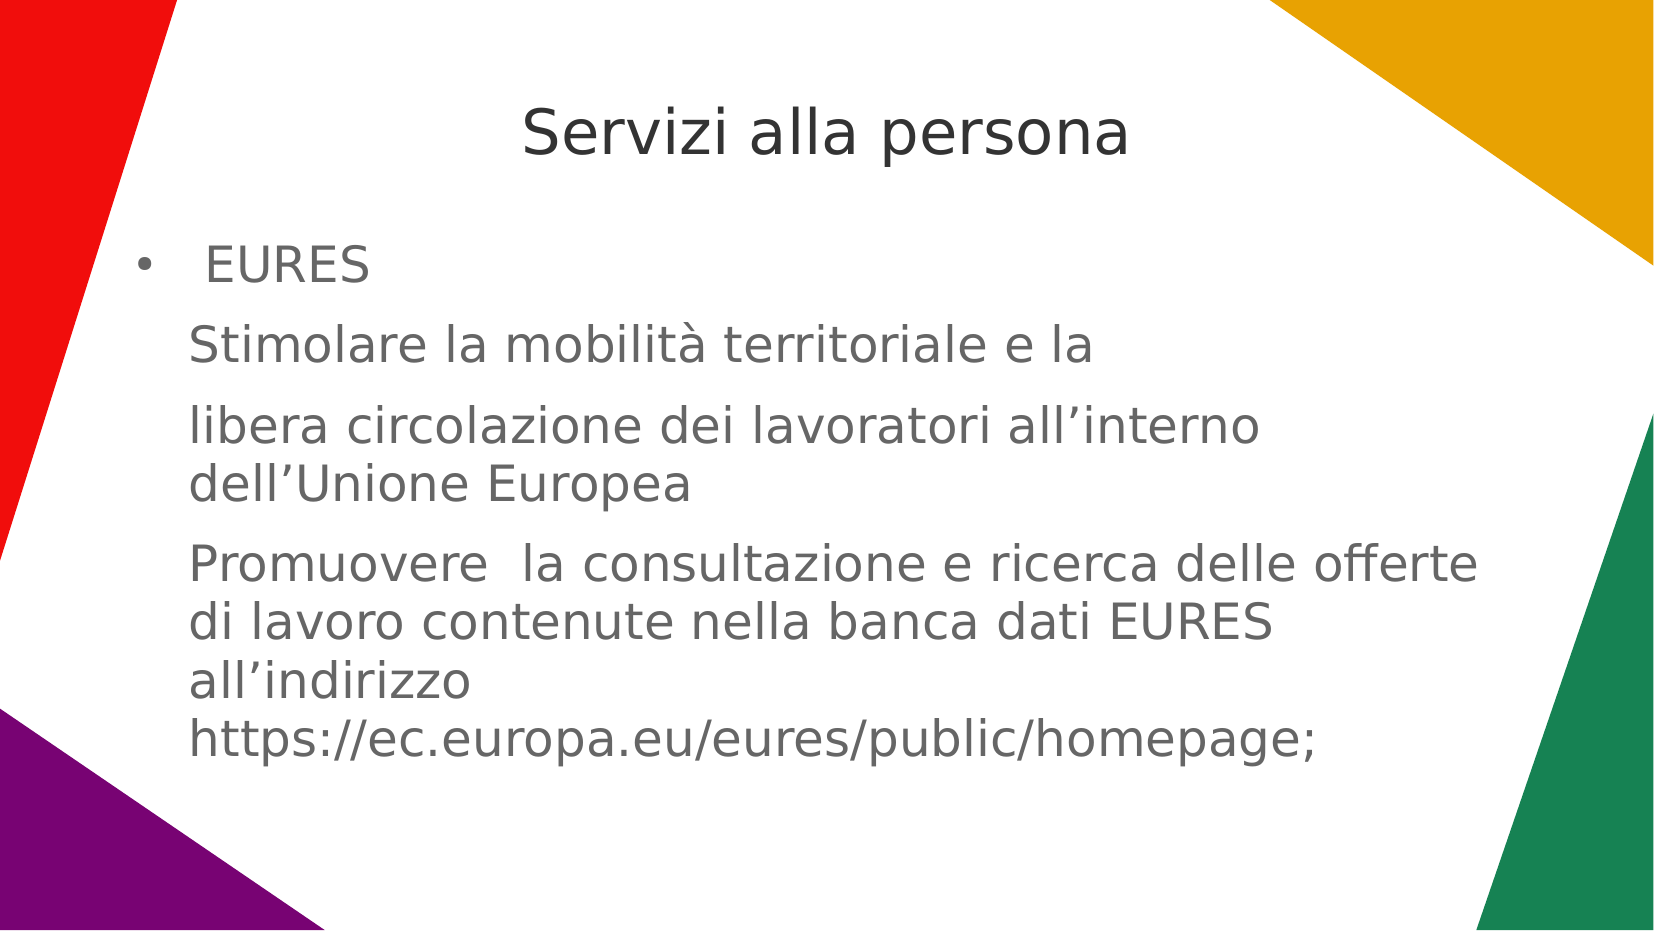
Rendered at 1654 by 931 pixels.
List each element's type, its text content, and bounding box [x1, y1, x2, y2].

list EURES Stimolare la mobilità territoriale e la libera circolazione dei lavoratori all’interno dell’Unione Europea Promuovere la consultazione e ricerca delle offerte di lavoro contenute nella banca dati EURES all’indirizzo https://ec.europa.eu/eures/public/homepage; [118, 236, 1536, 827]
title Servizi alla persona [118, 59, 1536, 207]
